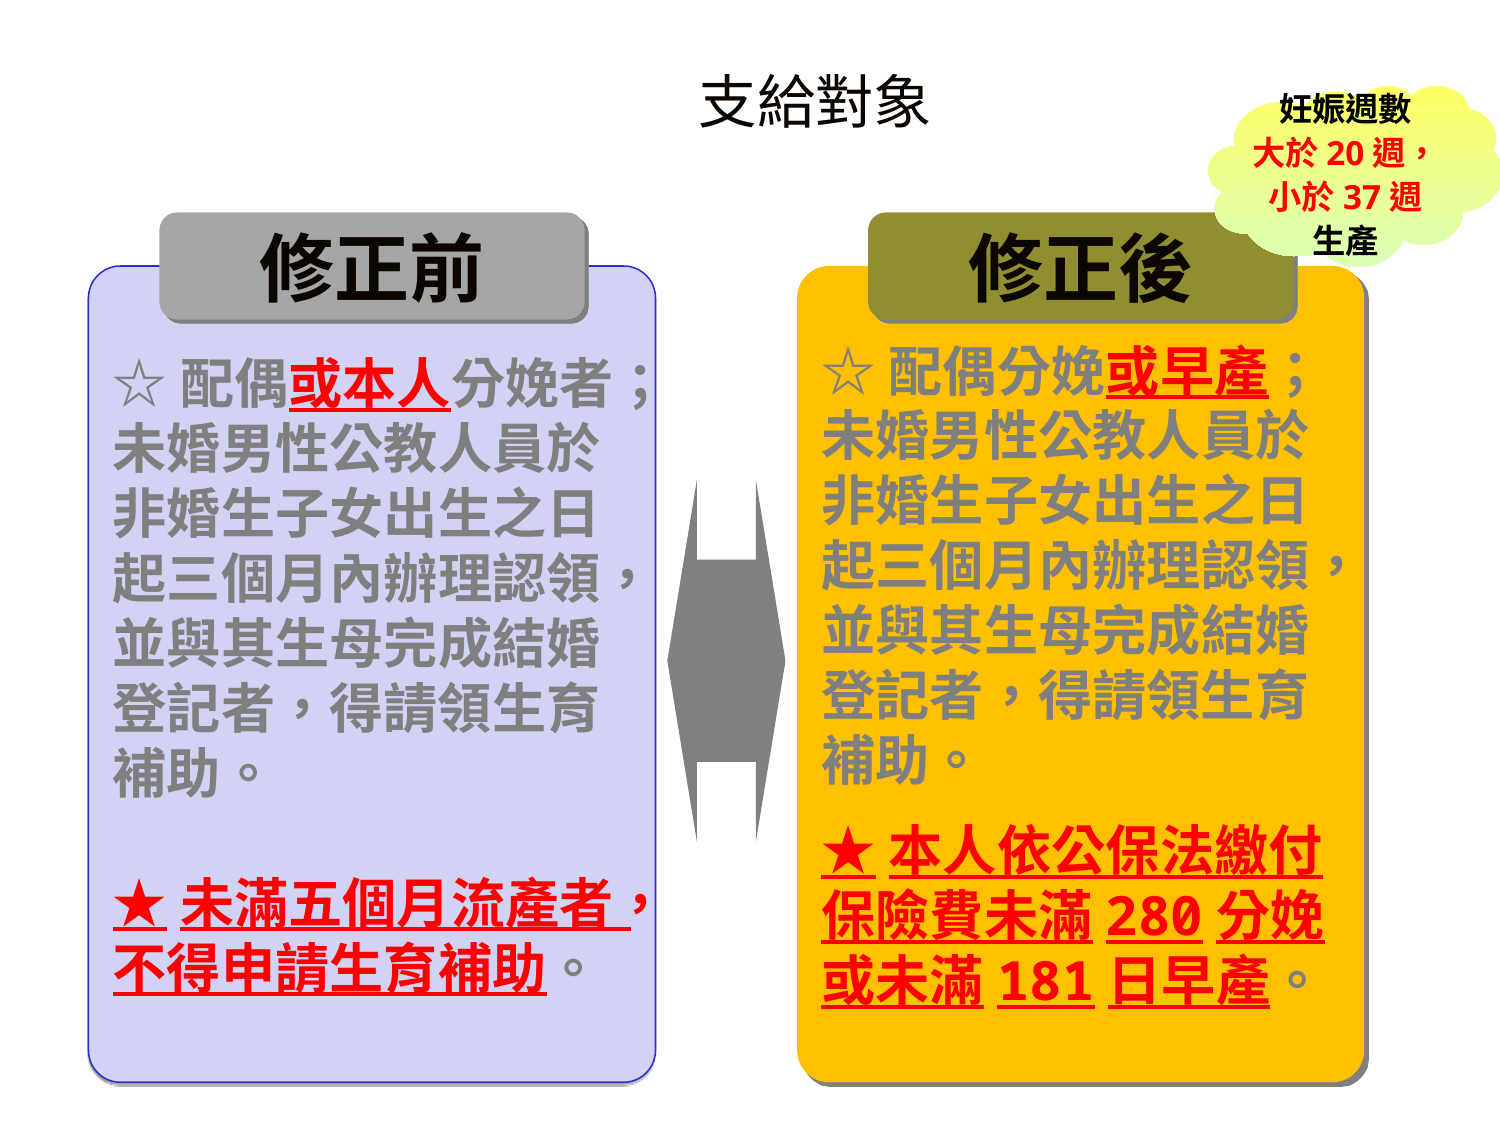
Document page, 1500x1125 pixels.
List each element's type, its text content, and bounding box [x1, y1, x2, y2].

text_box 妊娠週數 大於20週， 小於37週 生產 [1208, 85, 1500, 267]
text_box ☆配偶或本人分娩者；未婚男性公教人員於非婚生子女出生之日起三個月內辦理認領，並與其生母完成結婚登記者，得請領生育補助。 ★未滿五個月流產者，不得申請生育補助。 [88, 265, 656, 1083]
title 支給對象 [429, 18, 1202, 181]
text_box 修正前 [159, 212, 585, 320]
text_box ☆配偶分娩或早產；未婚男性公教人員於非婚生子女出生之日起三個月內辦理認領，並與其生母完成結婚登記者，得請領生育補助。 ★本人依公保法繳付保險費未滿280分娩或未滿181日早產。 [797, 265, 1365, 1083]
text_box [667, 480, 786, 842]
text_box 修正後 [868, 212, 1294, 320]
